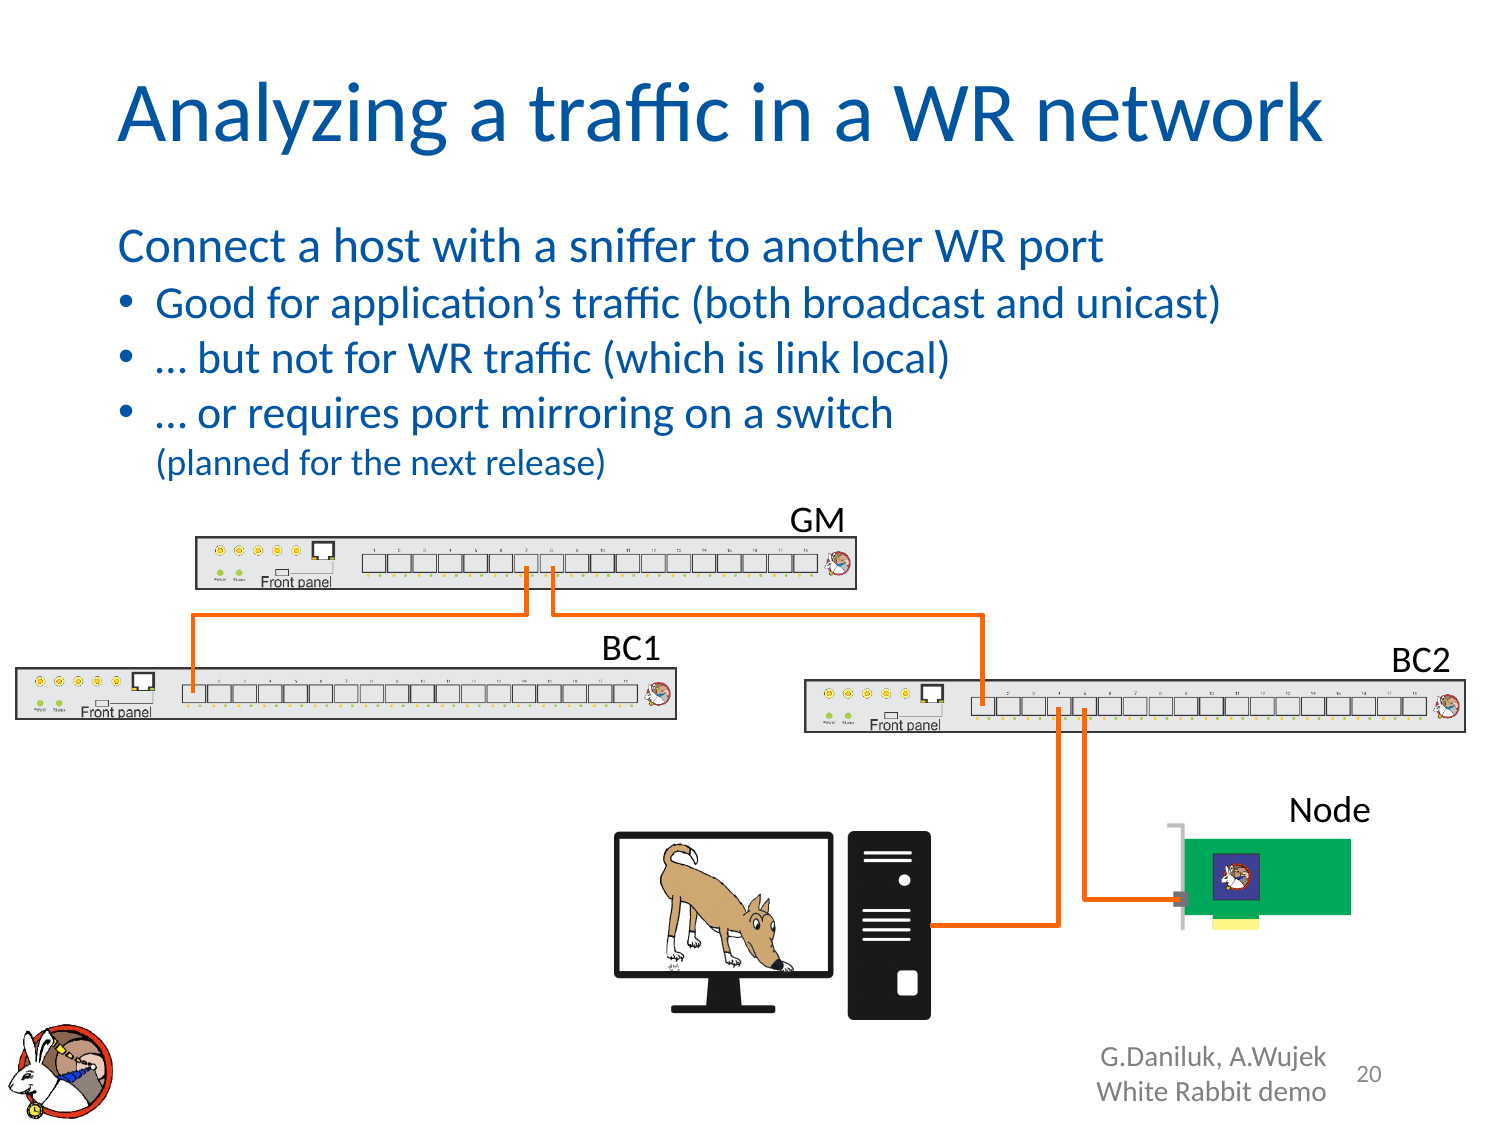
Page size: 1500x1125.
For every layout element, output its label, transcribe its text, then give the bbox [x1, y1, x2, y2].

picture [195, 536, 857, 590]
picture [804, 679, 1466, 733]
picture [7, 1024, 113, 1121]
picture [614, 831, 931, 1021]
text_box Analyzing a traffic in a WR network [103, 59, 1397, 169]
picture [1167, 823, 1351, 931]
text_box BC1 [586, 617, 677, 676]
picture [15, 667, 677, 721]
text_box Node [1273, 777, 1387, 838]
text_box GM [775, 487, 861, 548]
text_box Connect a host with a sniffer to another WR port Good for application’s traffic (both broadcast and unicast) … but not for WR traffic (which is link local) … or requires port mirroring on a switch (planned for the next release) [103, 211, 1397, 450]
text_box BC2 [1376, 627, 1466, 679]
